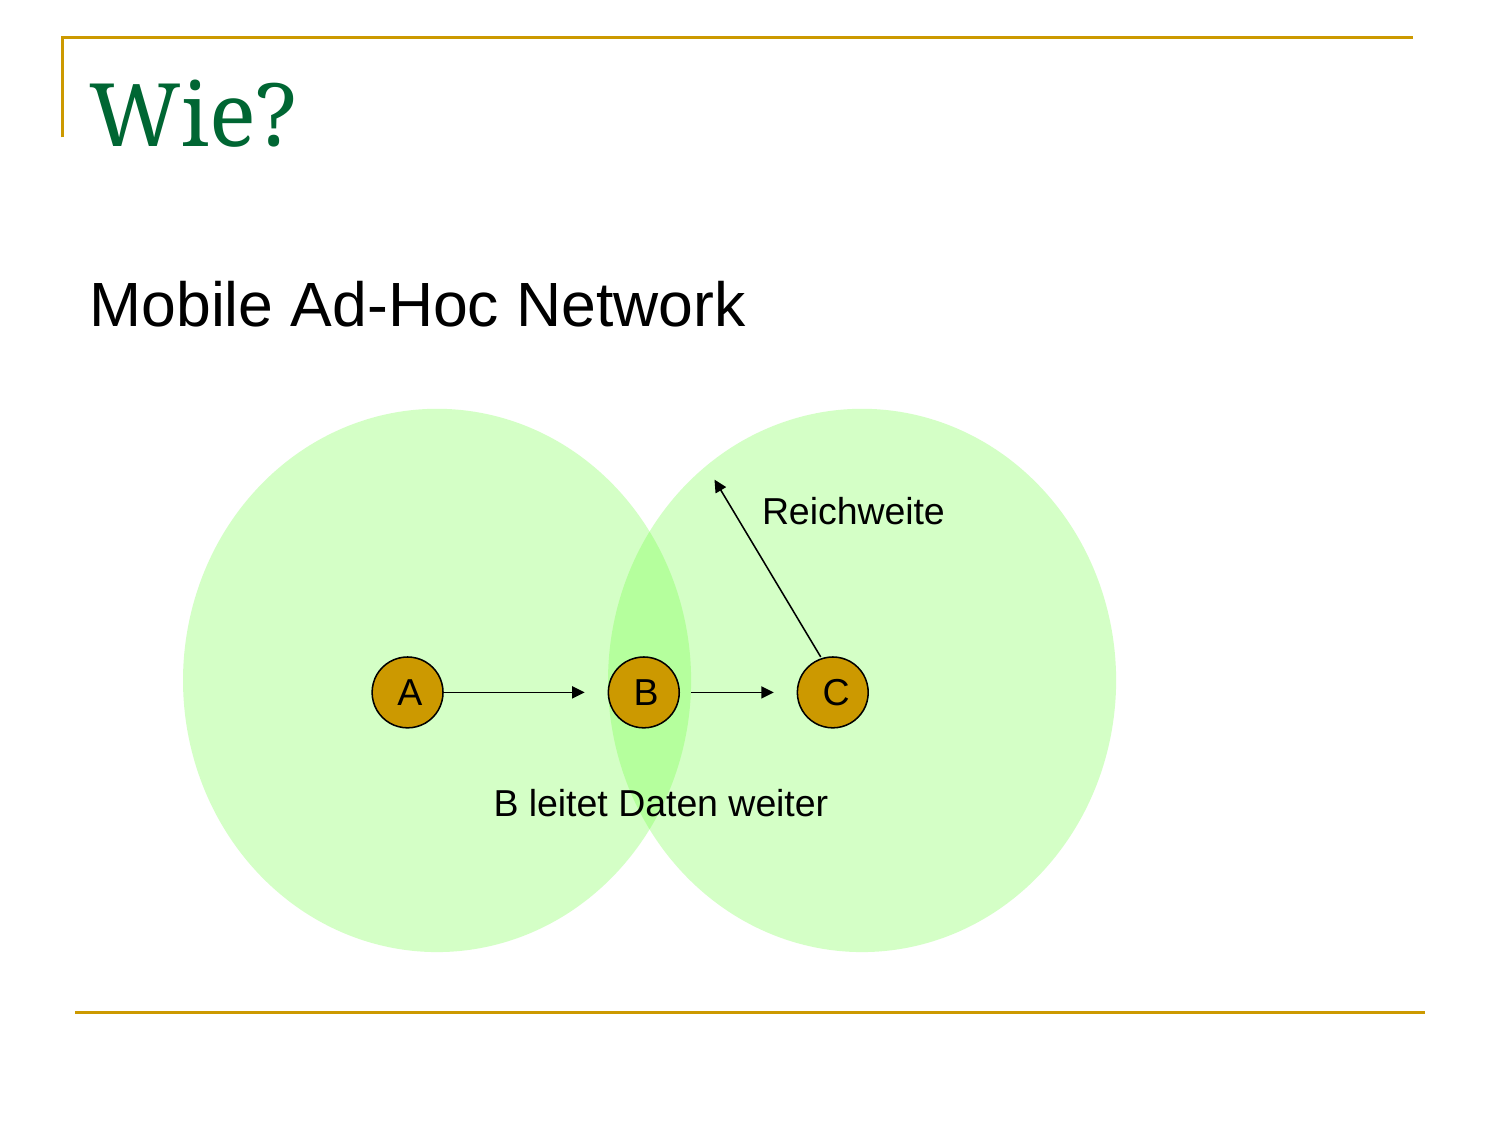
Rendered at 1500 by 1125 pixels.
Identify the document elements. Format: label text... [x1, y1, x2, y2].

text_box B leitet Daten weiter [478, 774, 844, 833]
title Wie? [75, 45, 1426, 233]
text_box A [372, 656, 444, 728]
text_box Reichweite [747, 483, 960, 541]
text_box C [797, 656, 869, 728]
text_box B [608, 656, 680, 728]
list Mobile Ad-Hoc Network [75, 262, 1426, 1006]
